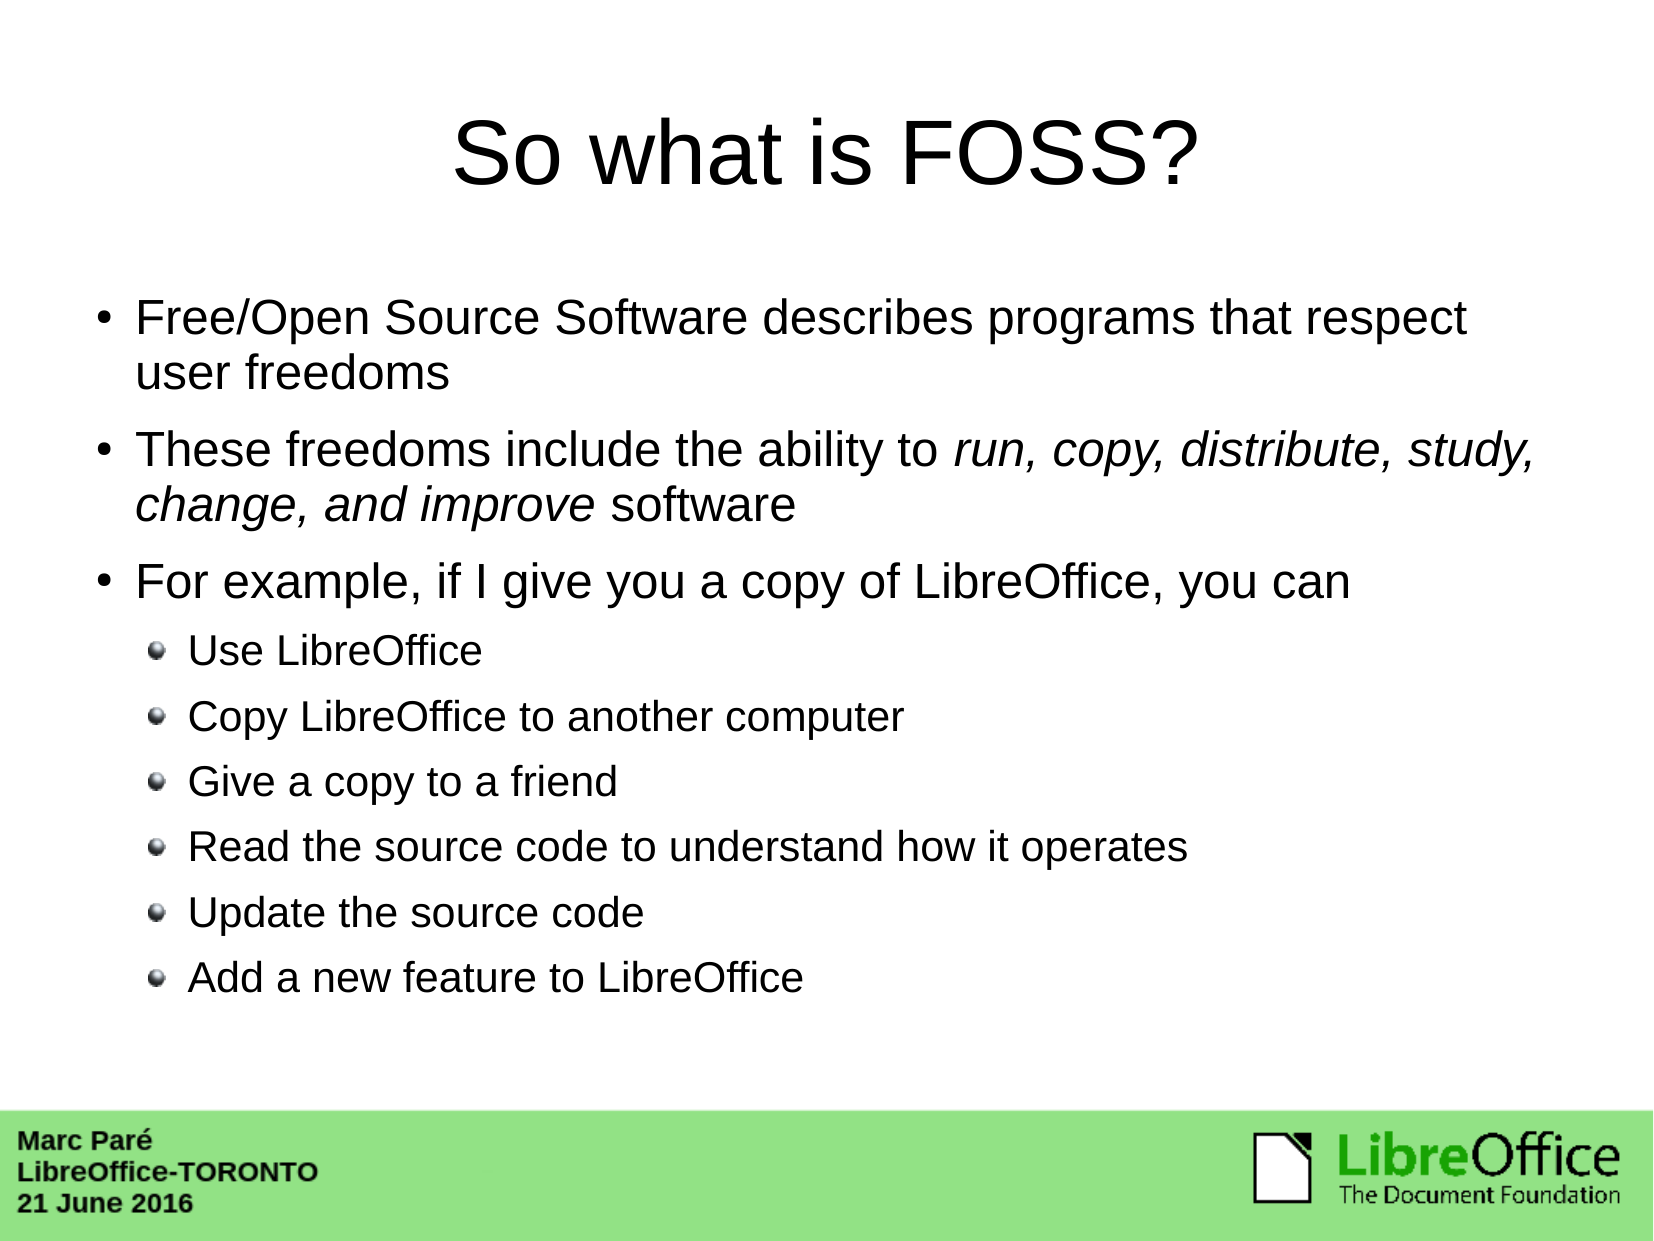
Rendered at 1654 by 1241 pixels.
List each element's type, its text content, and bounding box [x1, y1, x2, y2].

title So what is FOSS? [82, 49, 1571, 257]
picture [0, 0, 1654, 1241]
list Free/Open Source Software describes programs that respect user freedoms These freedoms include the ability to run, copy, distribute, study, change, and improve software For example, if I give you a copy of LibreOffice, you can Use LibreOffice Copy LibreOffice to another computer Give a copy to a friend Read the source code to understand how it operates Update the source code Add a new feature to LibreOffice [82, 290, 1571, 1010]
